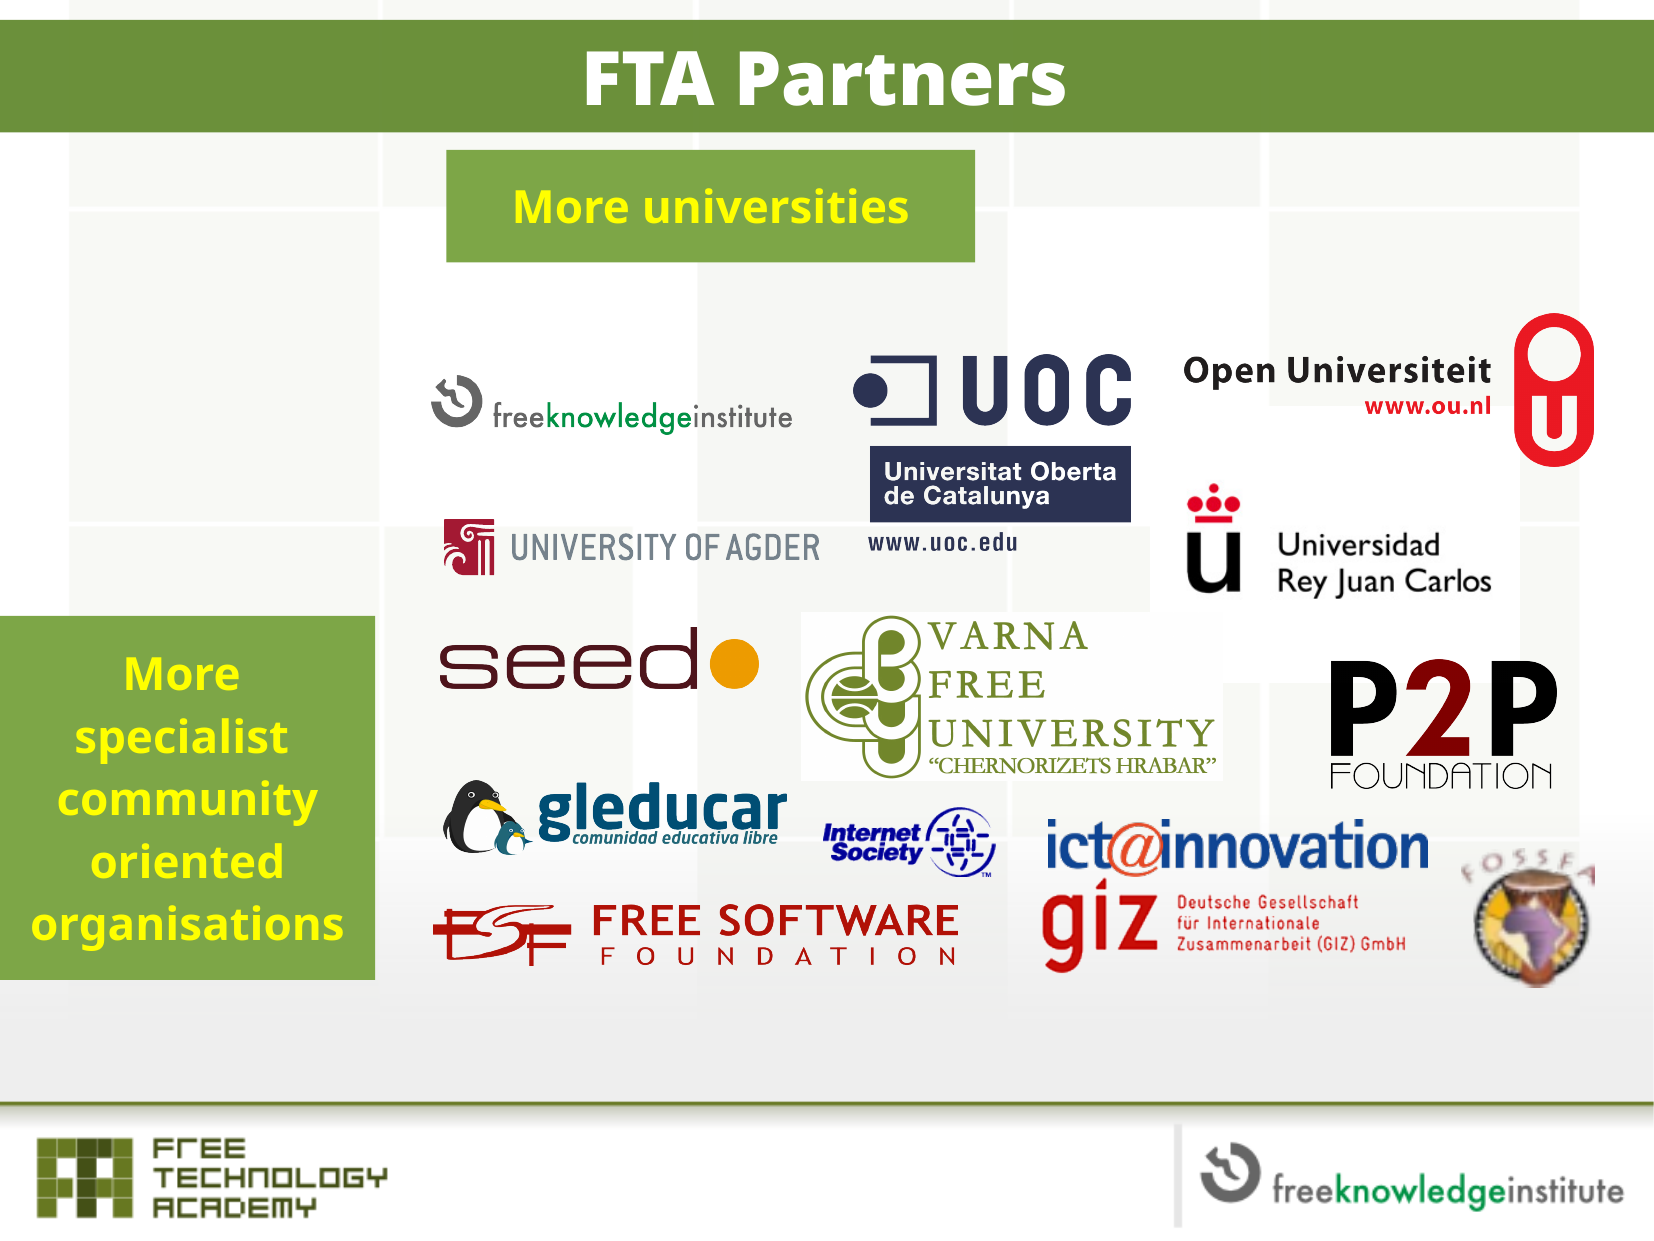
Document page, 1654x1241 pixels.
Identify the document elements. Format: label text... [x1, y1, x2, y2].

text_box More specialist community oriented organisations [0, 615, 376, 980]
picture [0, 133, 1654, 1241]
text_box More universities [446, 149, 976, 263]
picture [0, 0, 1654, 19]
title FTA Partners [37, 32, 1613, 120]
